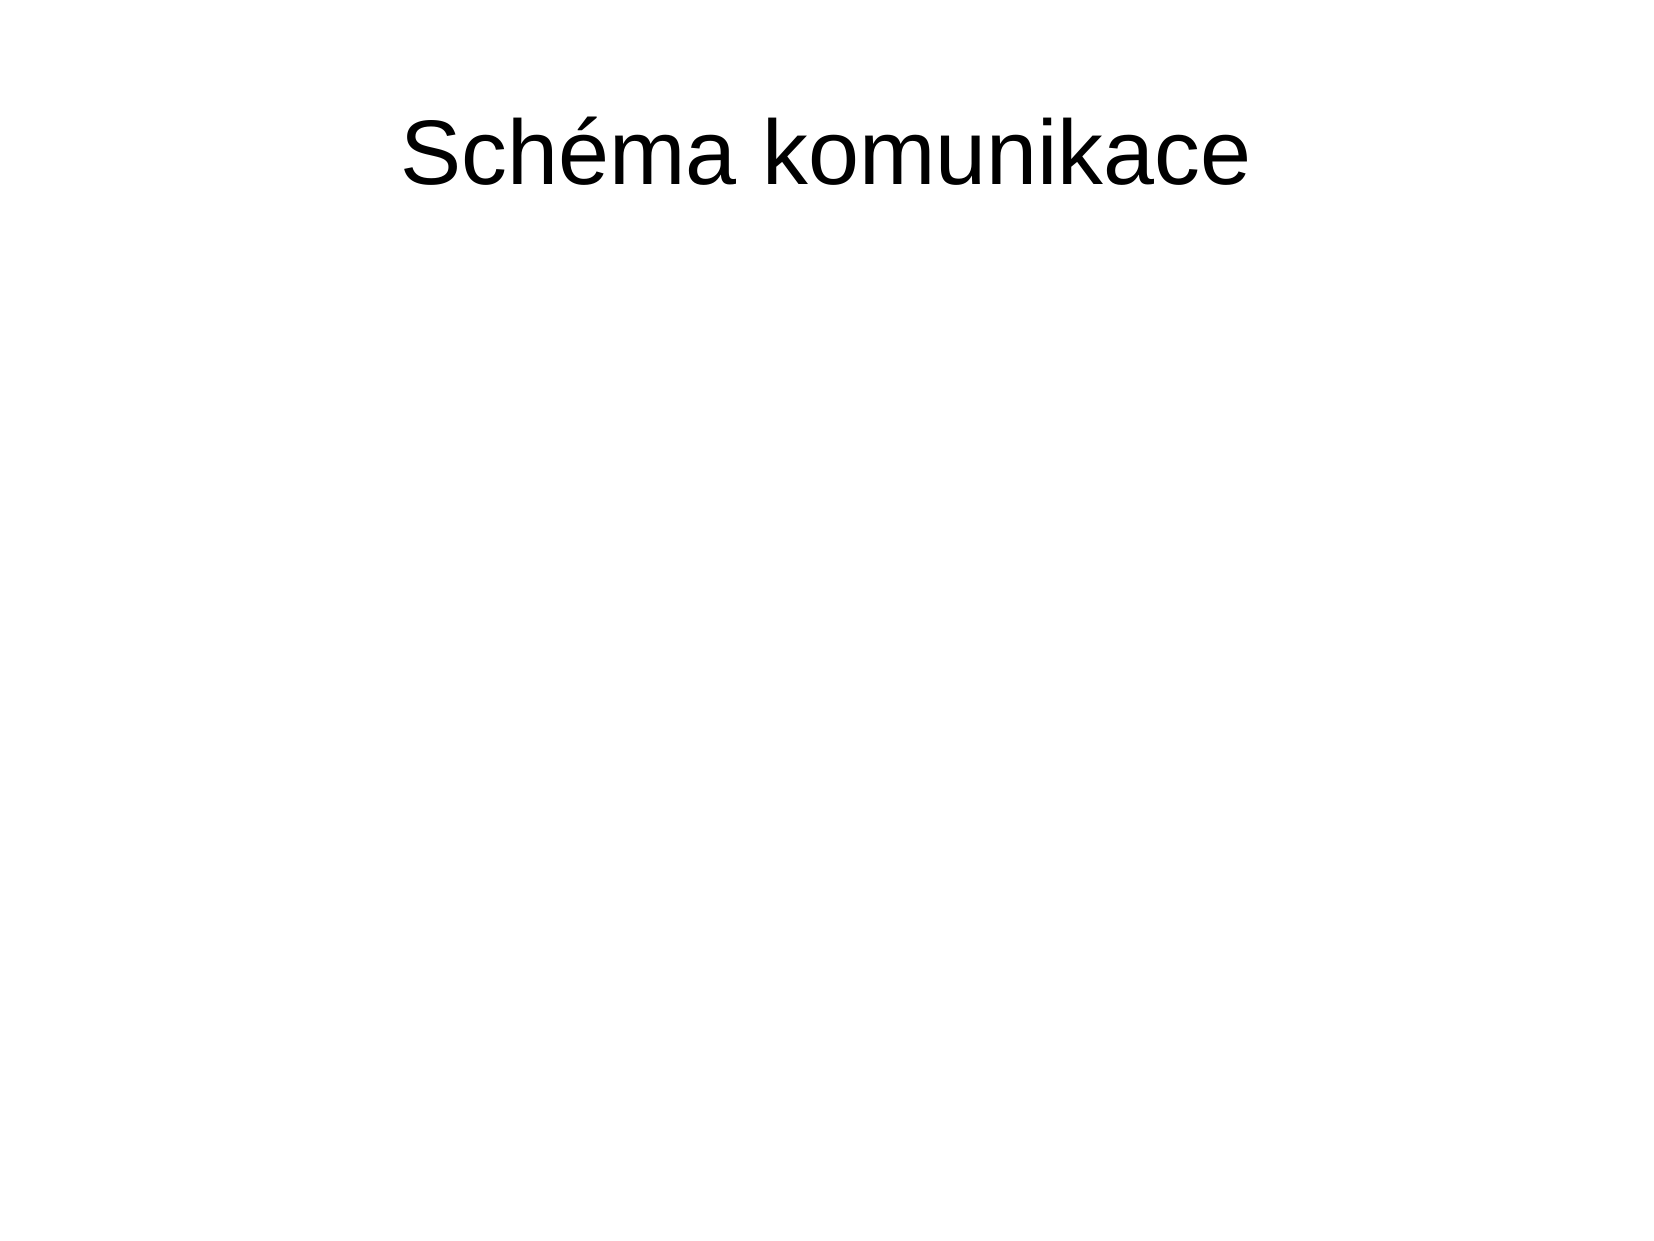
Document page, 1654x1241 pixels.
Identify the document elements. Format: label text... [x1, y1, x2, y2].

title Schéma komunikace [82, 56, 1571, 250]
